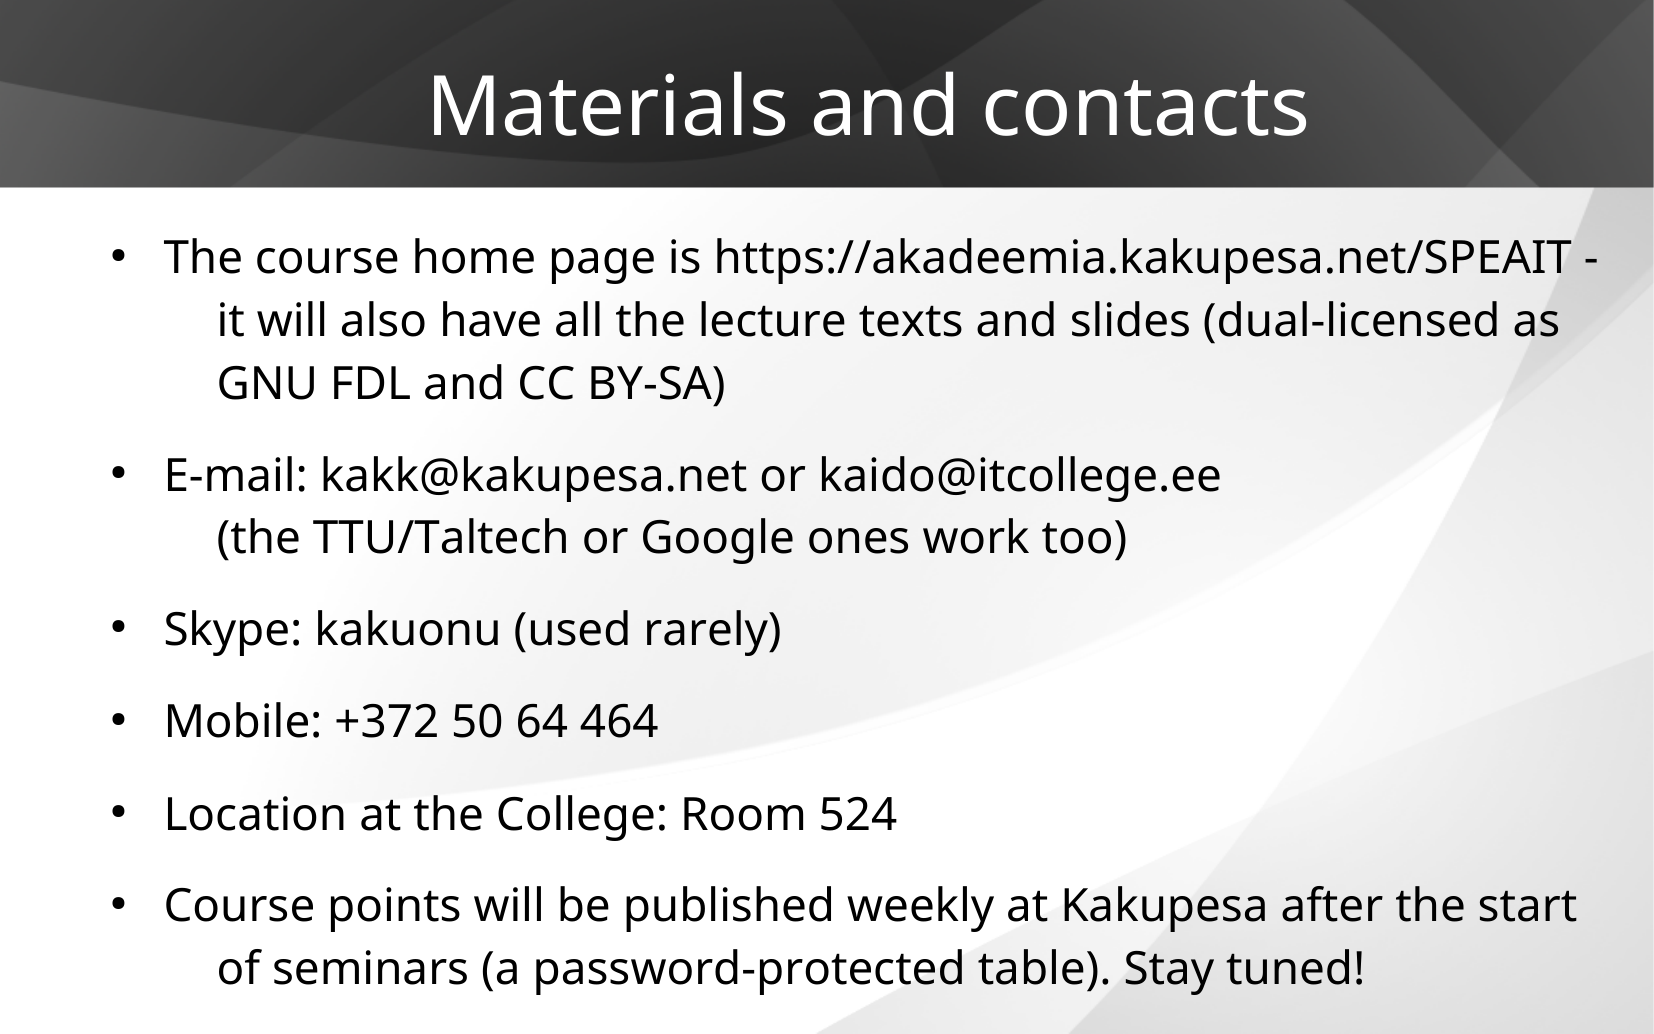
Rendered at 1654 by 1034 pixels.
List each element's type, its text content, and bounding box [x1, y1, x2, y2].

list The course home page is https://akadeemia.kakupesa.net/SPEAIT - it will also have all the lecture texts and slides (dual-licensed as GNU FDL and CC BY-SA) E-mail: kakk@kakupesa.net or kaido@itcollege.ee (the TTU/Taltech or Google ones work too) Skype: kakuonu (used rarely) Mobile: +372 50 64 464 Location at the College: Room 524 Course points will be published weekly at Kakupesa after the start of seminars (a password-protected table). Stay tuned! [75, 225, 1613, 1013]
picture [0, 0, 1654, 1034]
title Materials and contacts [124, 0, 1613, 208]
